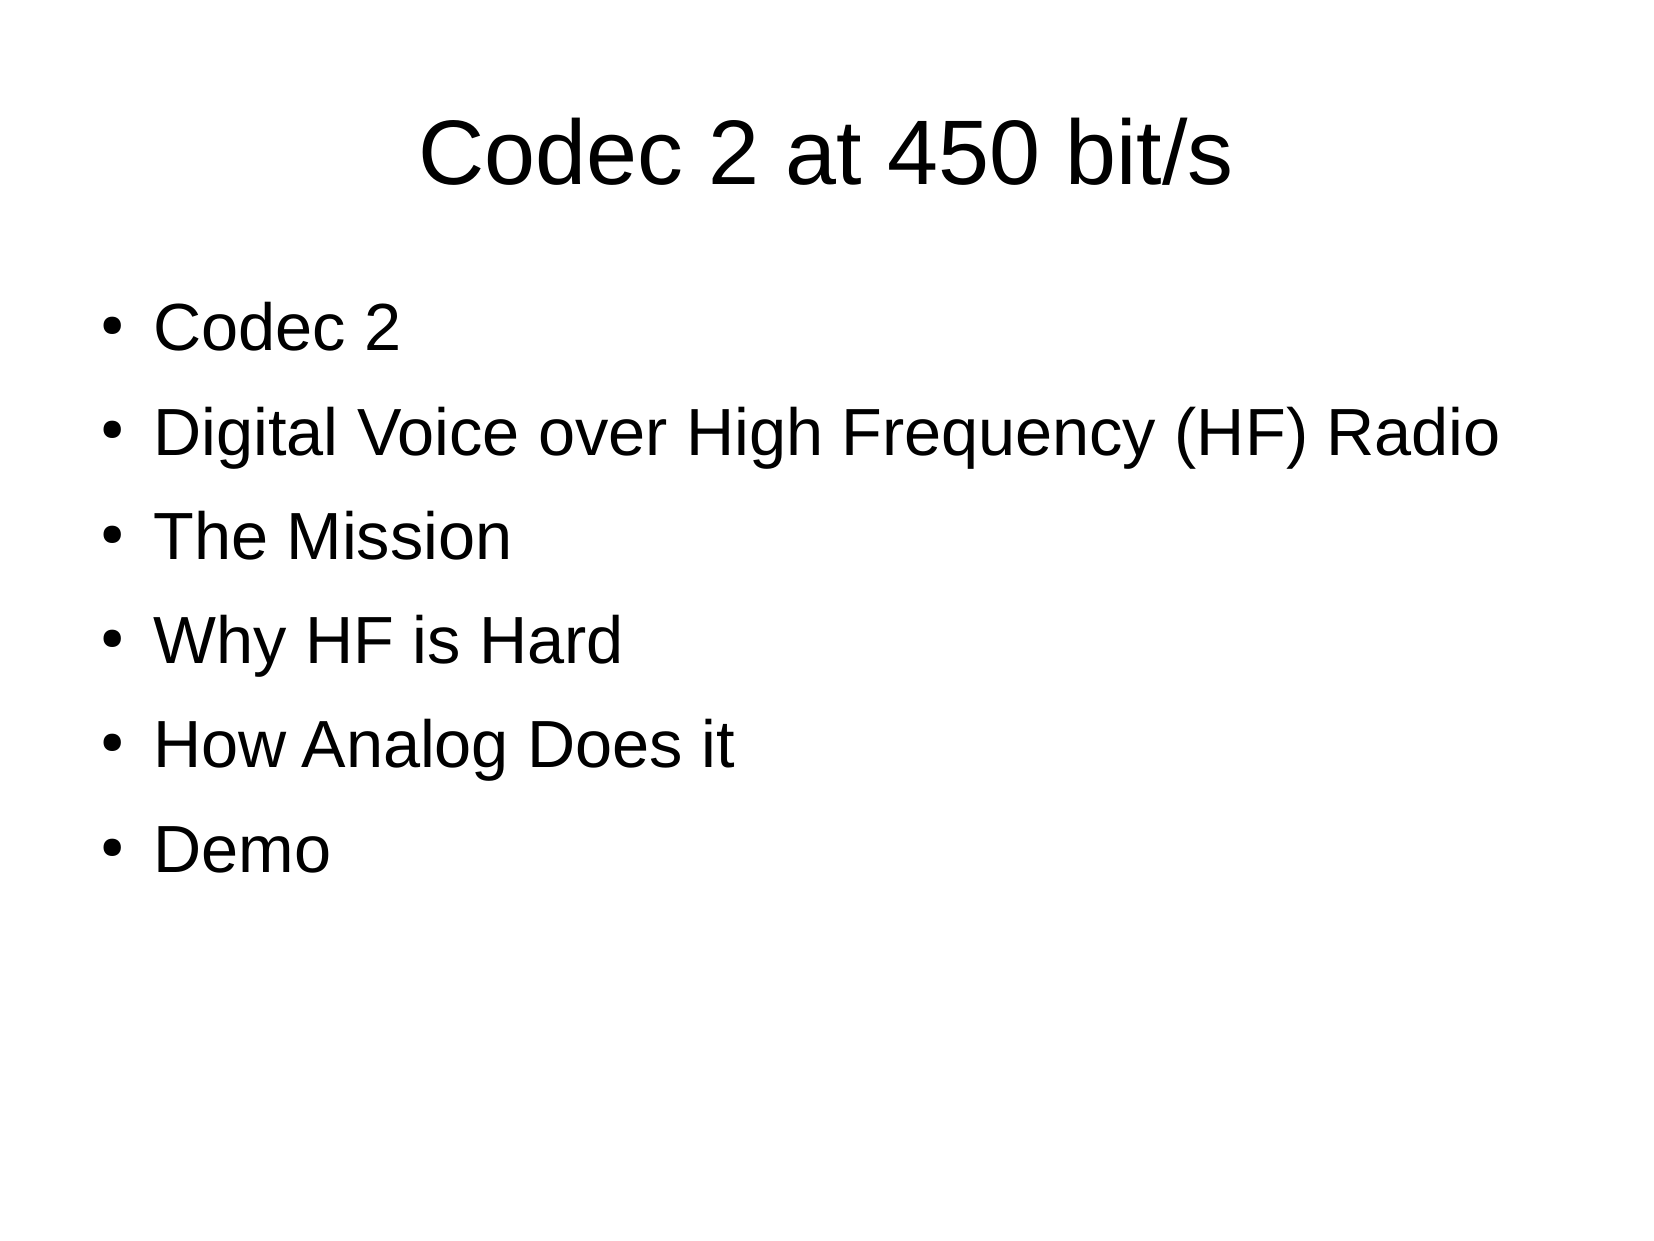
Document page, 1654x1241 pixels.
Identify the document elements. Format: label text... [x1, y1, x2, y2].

title Codec 2 at 450 bit/s [82, 49, 1571, 257]
list Codec 2 Digital Voice over High Frequency (HF) Radio The Mission Why HF is Hard How Analog Does it Demo [82, 290, 1571, 1010]
